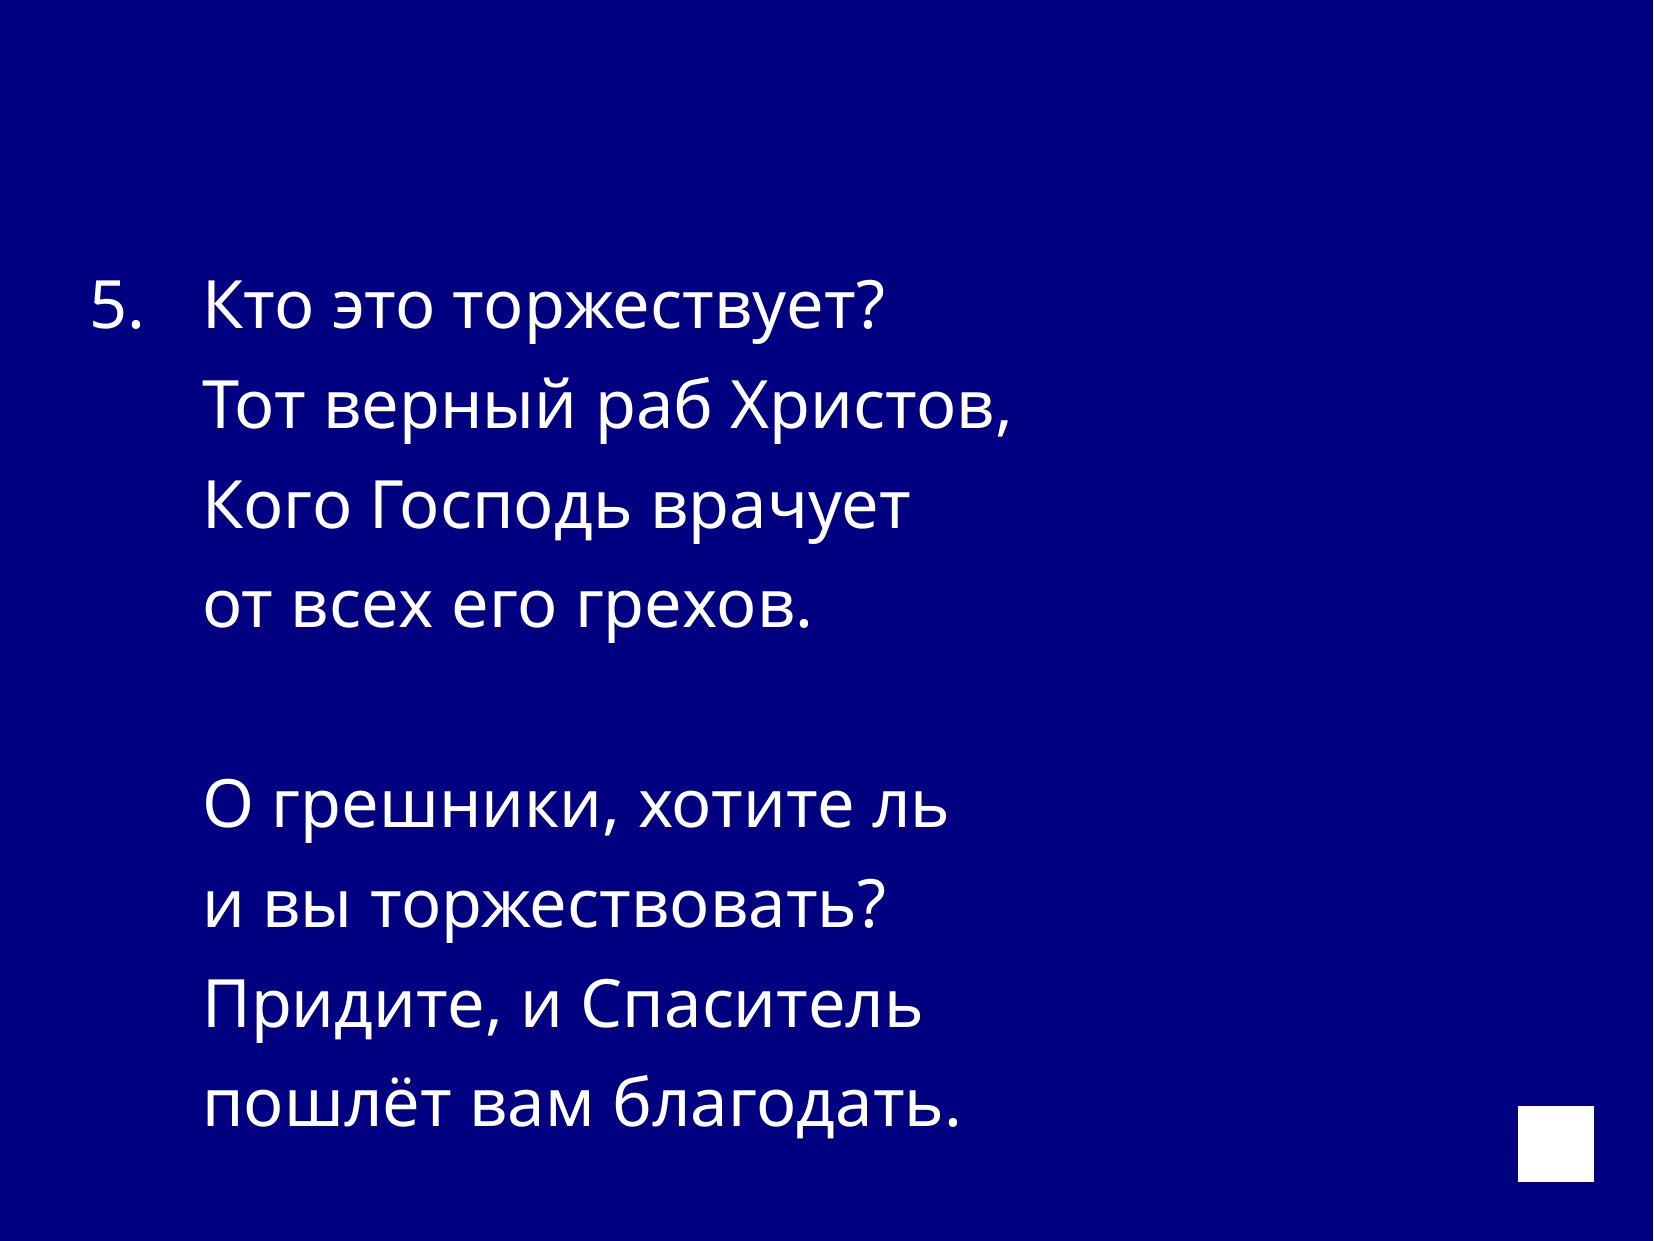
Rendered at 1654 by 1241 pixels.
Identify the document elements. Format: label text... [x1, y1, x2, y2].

text_box [1518, 1106, 1594, 1182]
text_box 5. Кто это торжествует? Тот верный раб Христов, Кого Господь врачует от всех его грехов. О грешники, хотите ль и вы торжествовать? Придите, и Спаситель пошлёт вам благодать. [75, 150, 1576, 1163]
